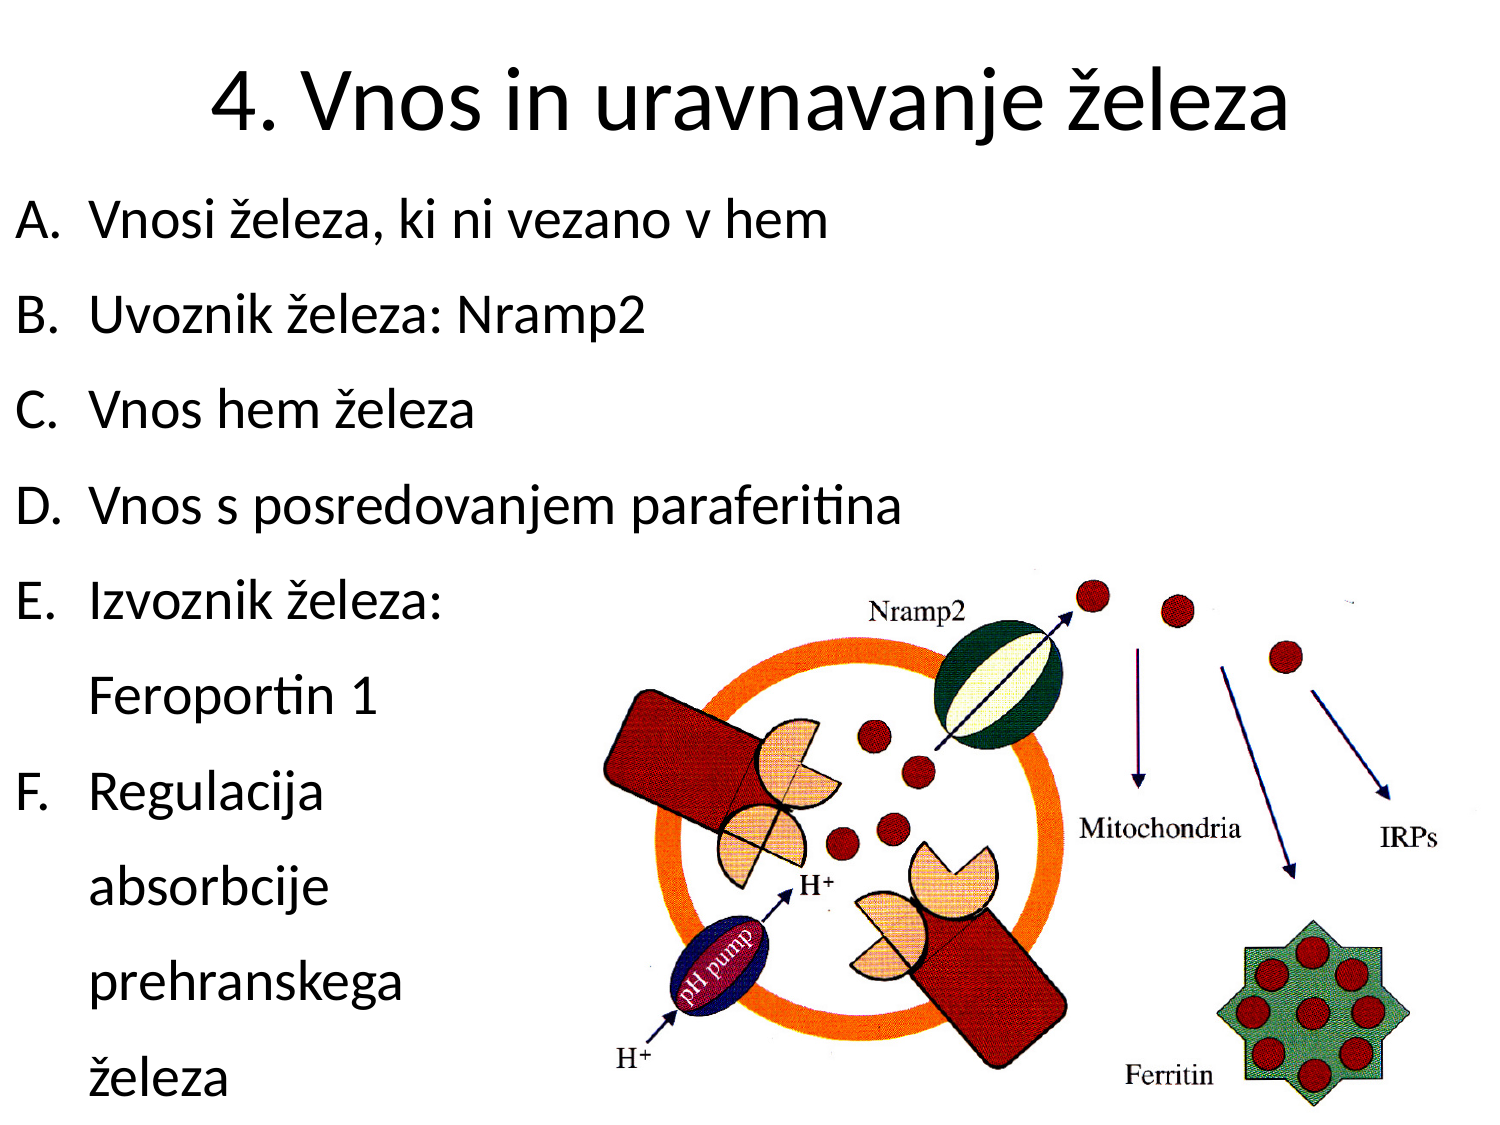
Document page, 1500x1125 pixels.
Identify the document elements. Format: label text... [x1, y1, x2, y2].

list Vnosi železa, ki ni vezano v hem Uvoznik železa: Nramp2 Vnos hem železa Vnos s posredovanjem paraferitina Izvoznik železa: Feroportin 1 Regulacija absorbcije prehranskega železa [0, 172, 1500, 1125]
title 4. Vnos in uravnavanje železa [76, 0, 1427, 172]
